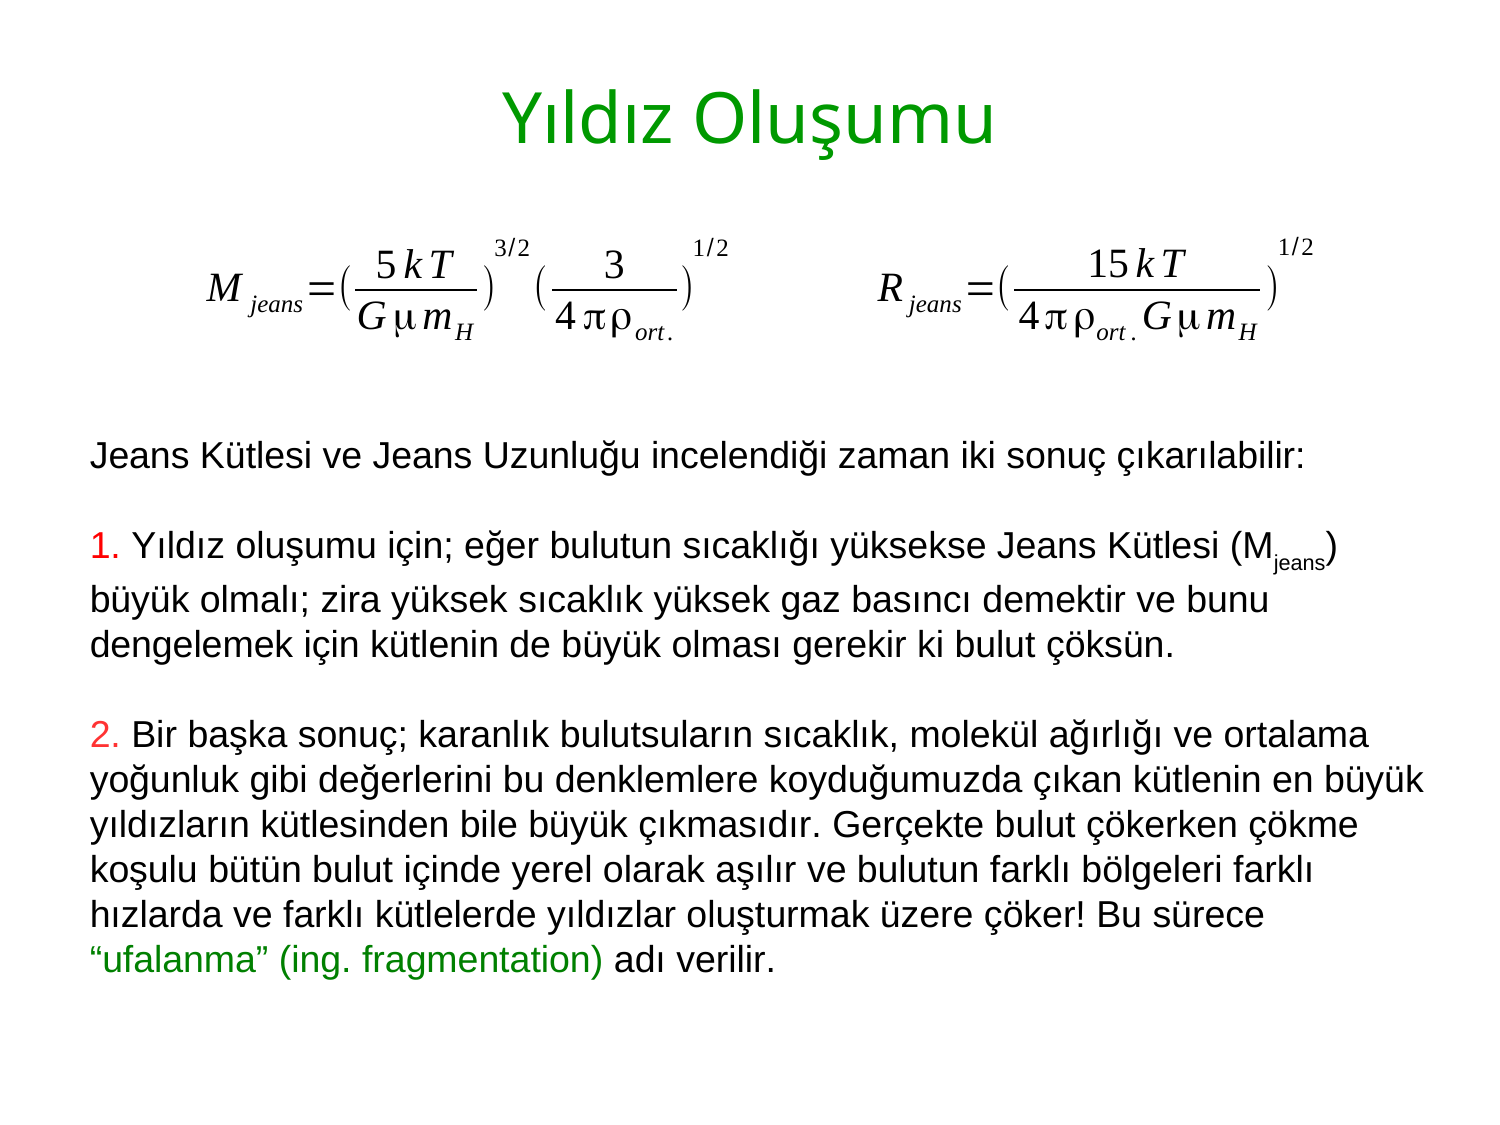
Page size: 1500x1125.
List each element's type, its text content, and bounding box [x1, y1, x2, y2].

chart [198, 234, 736, 347]
text_box Jeans Kütlesi ve Jeans Uzunluğu incelendiği zaman iki sonuç çıkarılabilir: 1. Yıldız oluşumu için; eğer bulutun sıcaklığı yüksekse Jeans Kütlesi (Mjeans) büyük olmalı; zira yüksek sıcaklık yüksek gaz basıncı demektir ve bunu dengelemek için kütlenin de büyük olması gerekir ki bulut çöksün. 2. Bir başka sonuç; karanlık bulutsuların sıcaklık, molekül ağırlığı ve ortalama yoğunluk gibi değerlerini bu denklemlere koyduğumuzda çıkan kütlenin en büyük yıldızların kütlesinden bile büyük çıkmasıdır. Gerçekte bulut çökerken çökme koşulu bütün bulut içinde yerel olarak aşılır ve bulutun farklı bölgeleri farklı hızlarda ve farklı kütlelerde yıldızlar oluşturmak üzere çöker! Bu sürece “ufalanma” (ing. fragmentation) adı verilir. [75, 423, 1441, 1029]
chart [870, 233, 1320, 346]
title Yıldız Oluşumu [75, 50, 1426, 180]
